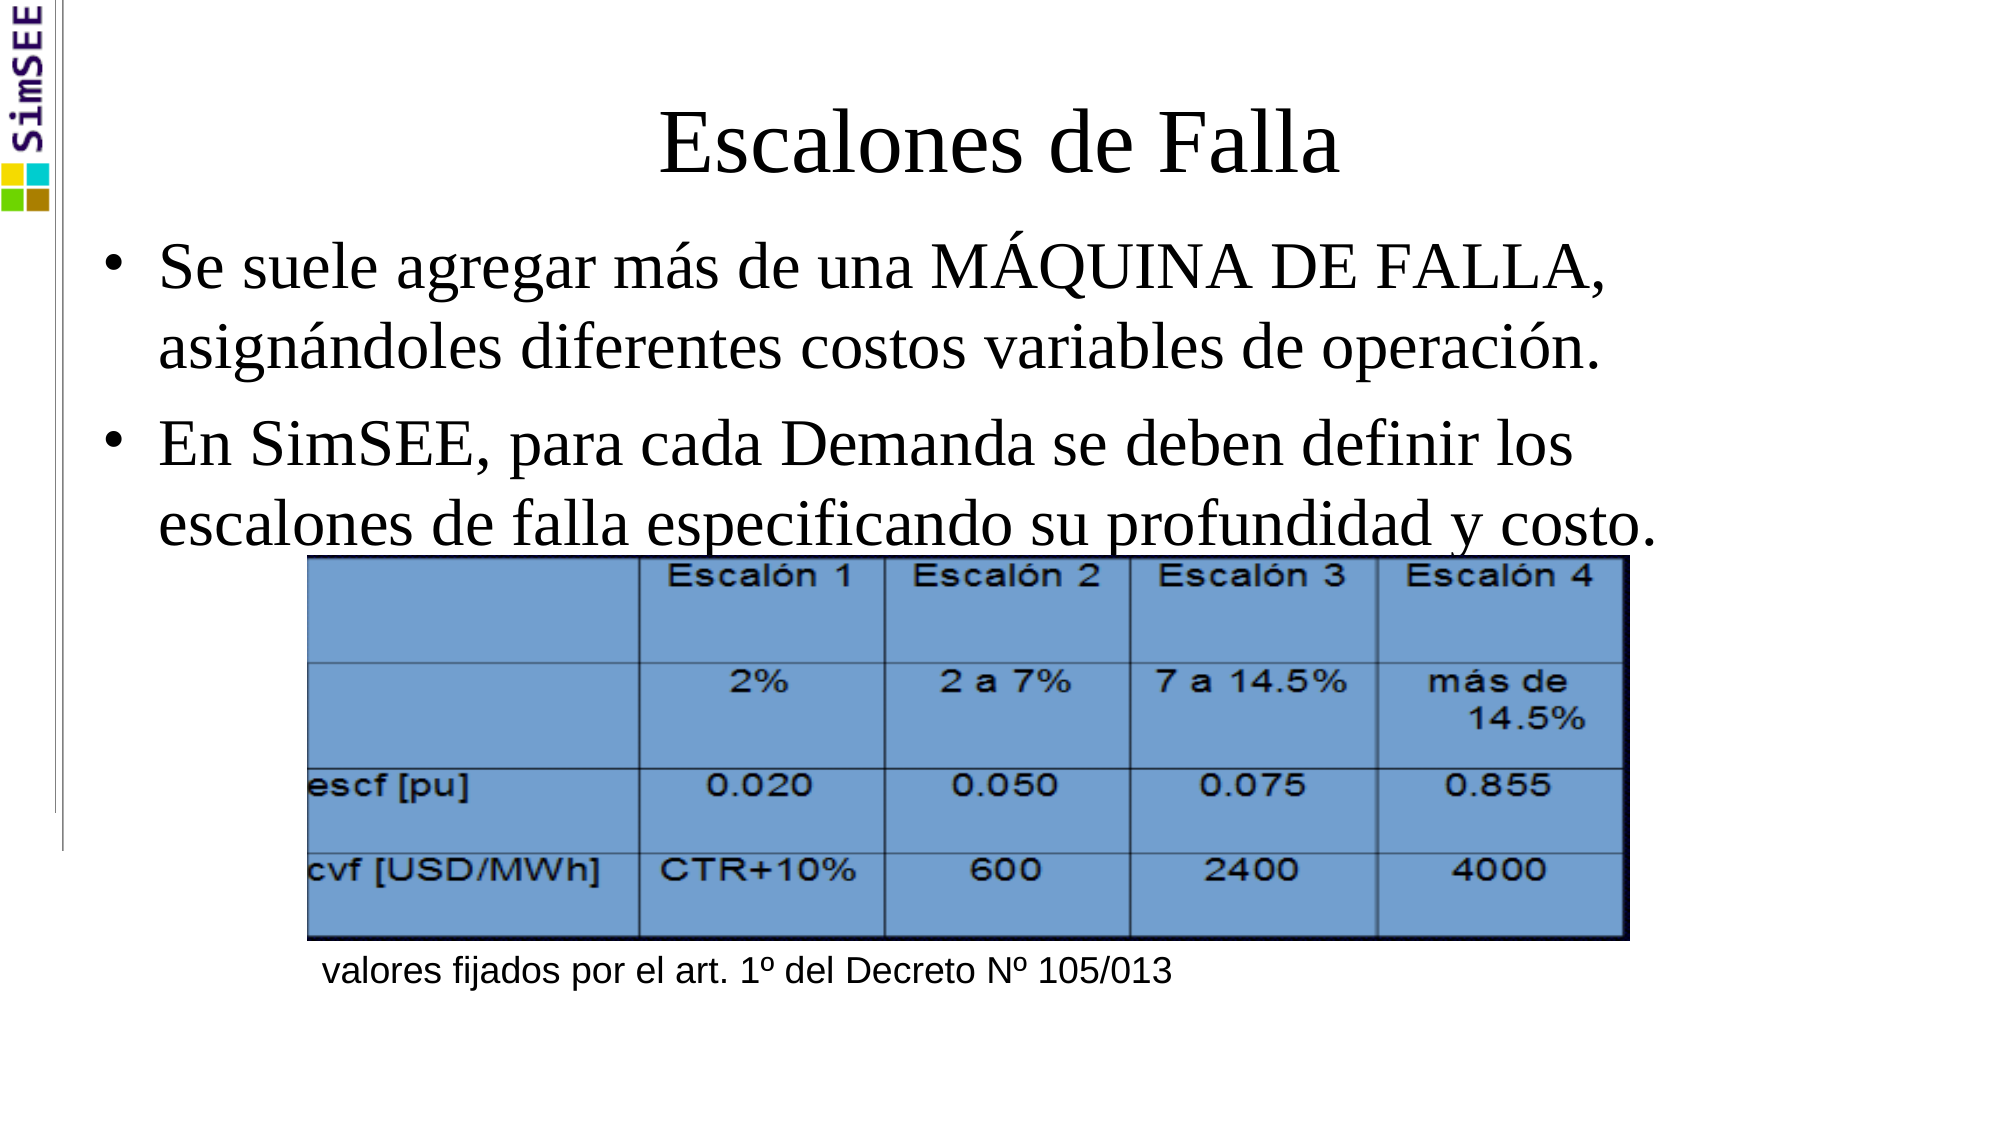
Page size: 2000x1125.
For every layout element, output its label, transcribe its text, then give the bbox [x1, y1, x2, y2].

text_box valores fijados por el art. 1º del Decreto Nº 105/013 [307, 941, 1193, 1006]
picture [307, 555, 1630, 941]
picture [0, 5, 52, 154]
list Se suele agregar más de una MÁQUINA DE FALLA, asignándoles diferentes costos variables de operación. En SimSEE, para cada Demanda se deben definir los escalones de falla especificando su profundidad y costo. [87, 214, 1829, 618]
title Escalones de Falla [146, 34, 1855, 238]
picture [0, 162, 51, 213]
